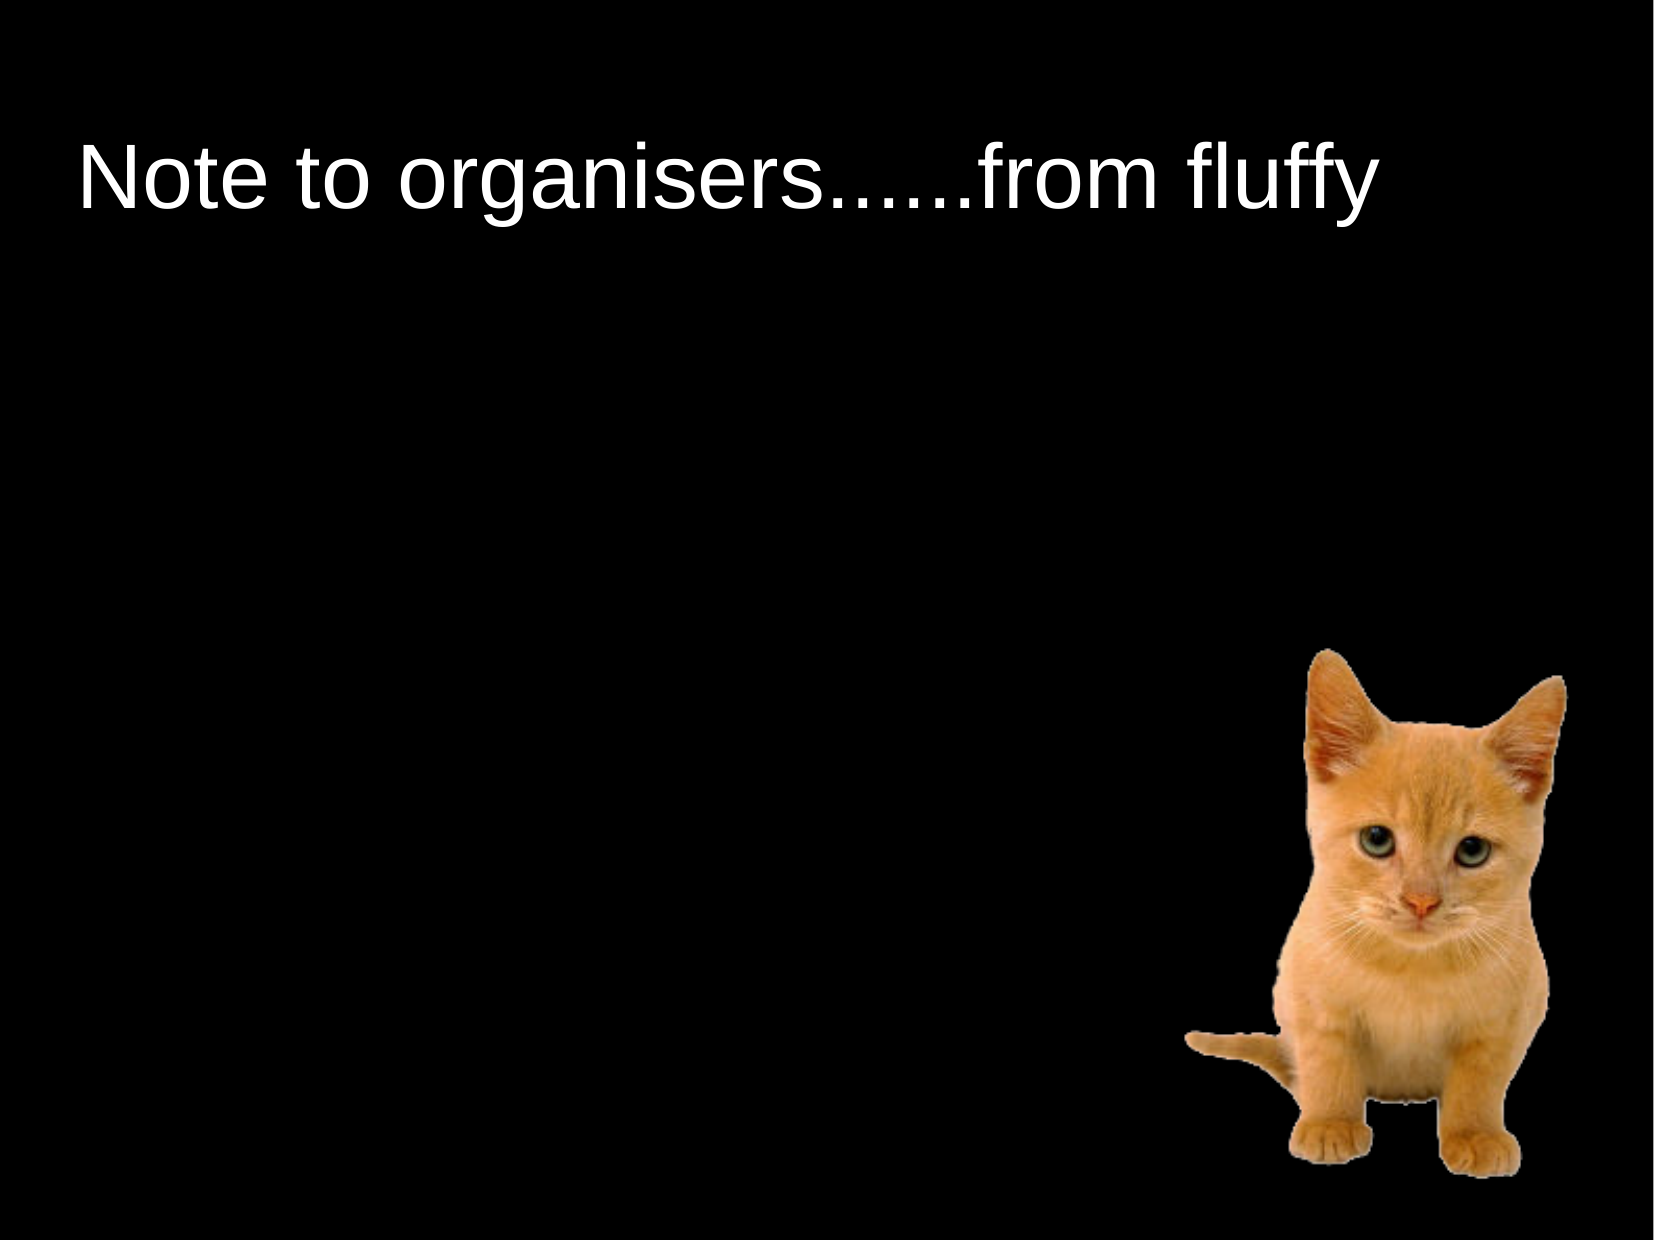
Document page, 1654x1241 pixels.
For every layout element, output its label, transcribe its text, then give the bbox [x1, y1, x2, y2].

title Note to organisers......from fluffy [76, 72, 1565, 281]
picture [937, 600, 1654, 1225]
